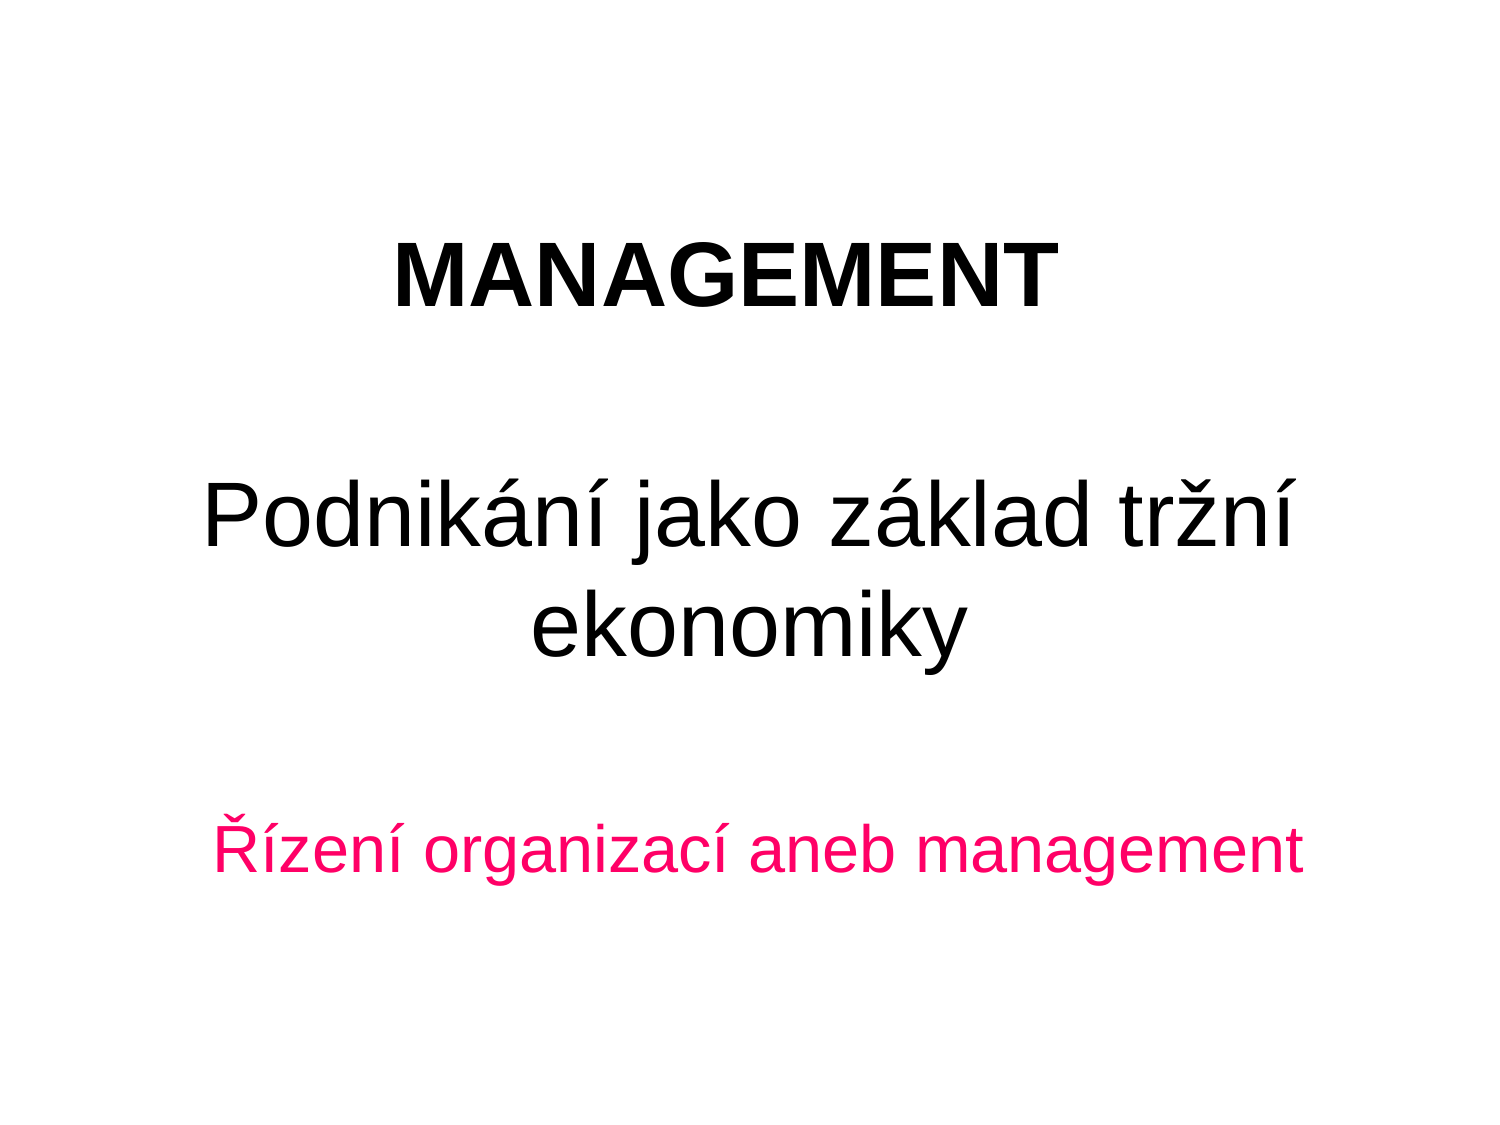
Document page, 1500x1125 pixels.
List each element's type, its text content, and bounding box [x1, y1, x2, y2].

text_box Podnikání jako základ tržní ekonomiky [112, 444, 1388, 686]
title MANAGEMENT [64, 148, 1388, 391]
text_box Řízení organizací aneb management [159, 798, 1358, 926]
